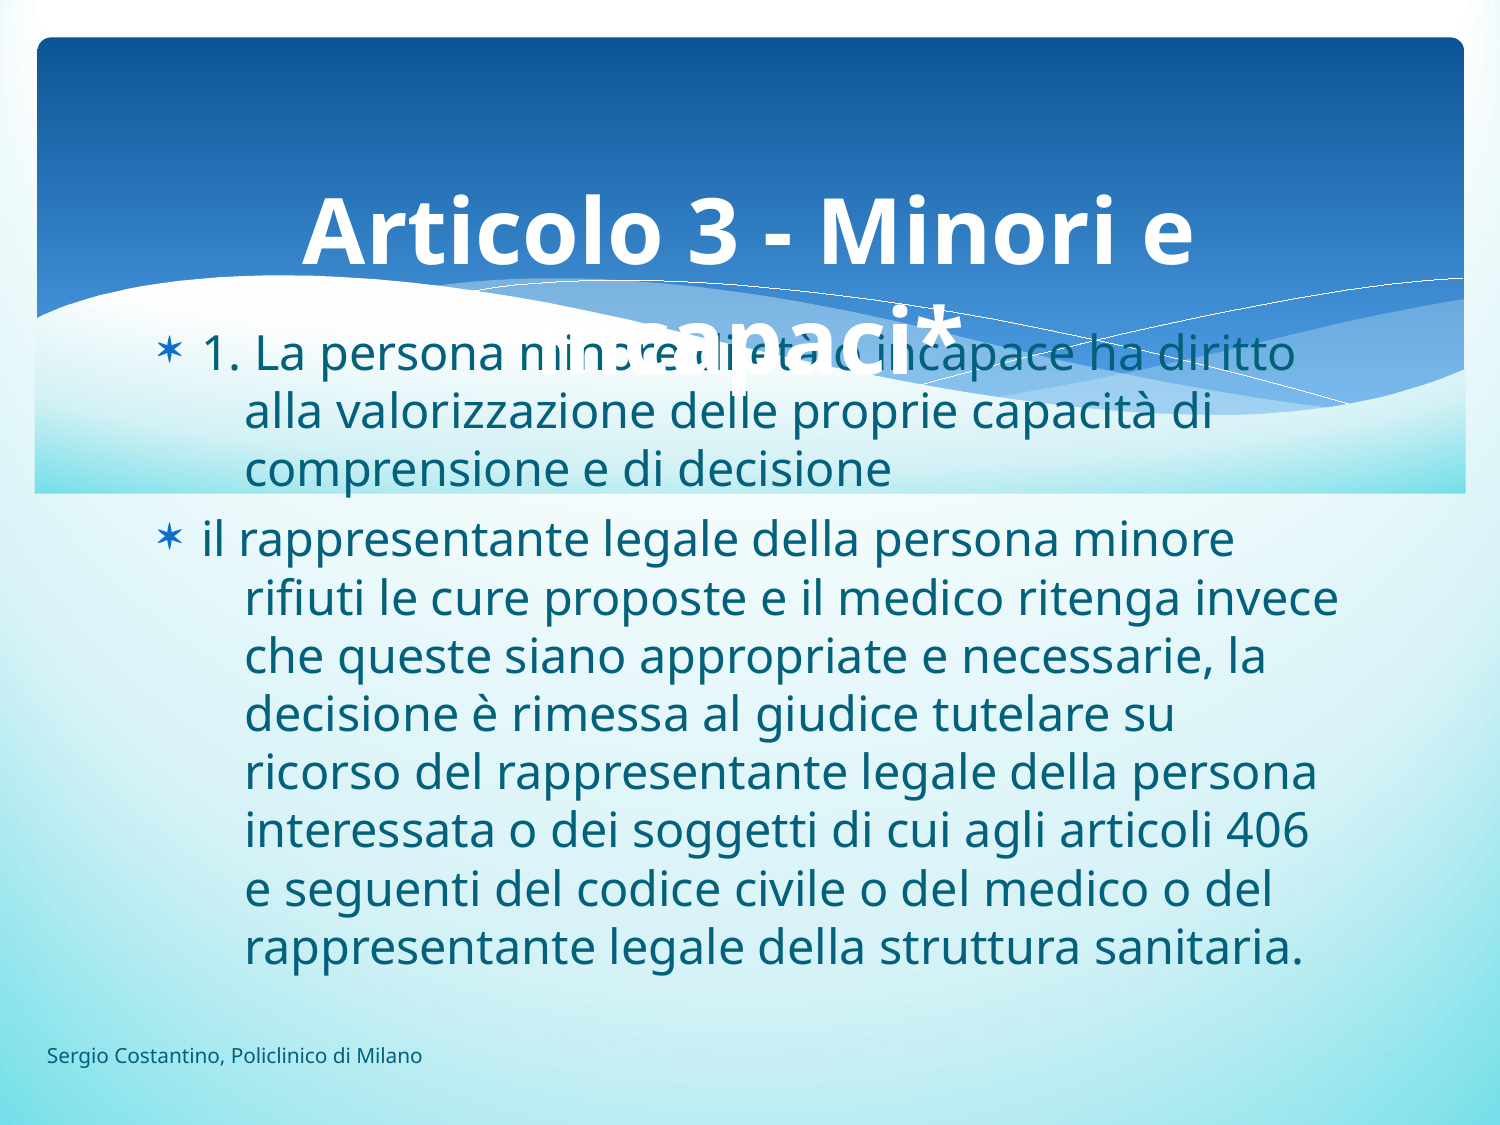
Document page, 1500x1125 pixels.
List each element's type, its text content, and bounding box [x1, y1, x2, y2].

list 1. La persona minore di età o incapace ha diritto alla valorizzazione delle proprie capacità di comprensione e di decisione il rappresentante legale della persona minore rifiuti le cure proposte e il medico ritenga invece che queste siano appropriate e necessarie, la decisione è rimessa al giudice tutelare su ricorso del rappresentante legale della persona interessata o dei soggetti di cui agli articoli 406 e seguenti del codice civile o del medico o del rappresentante legale della struttura sanitaria. [142, 314, 1359, 1006]
text_box Sergio Costantino, Policlinico di Milano [31, 1025, 653, 1086]
title Articolo 3 - Minori e incapaci* [75, 55, 1426, 261]
